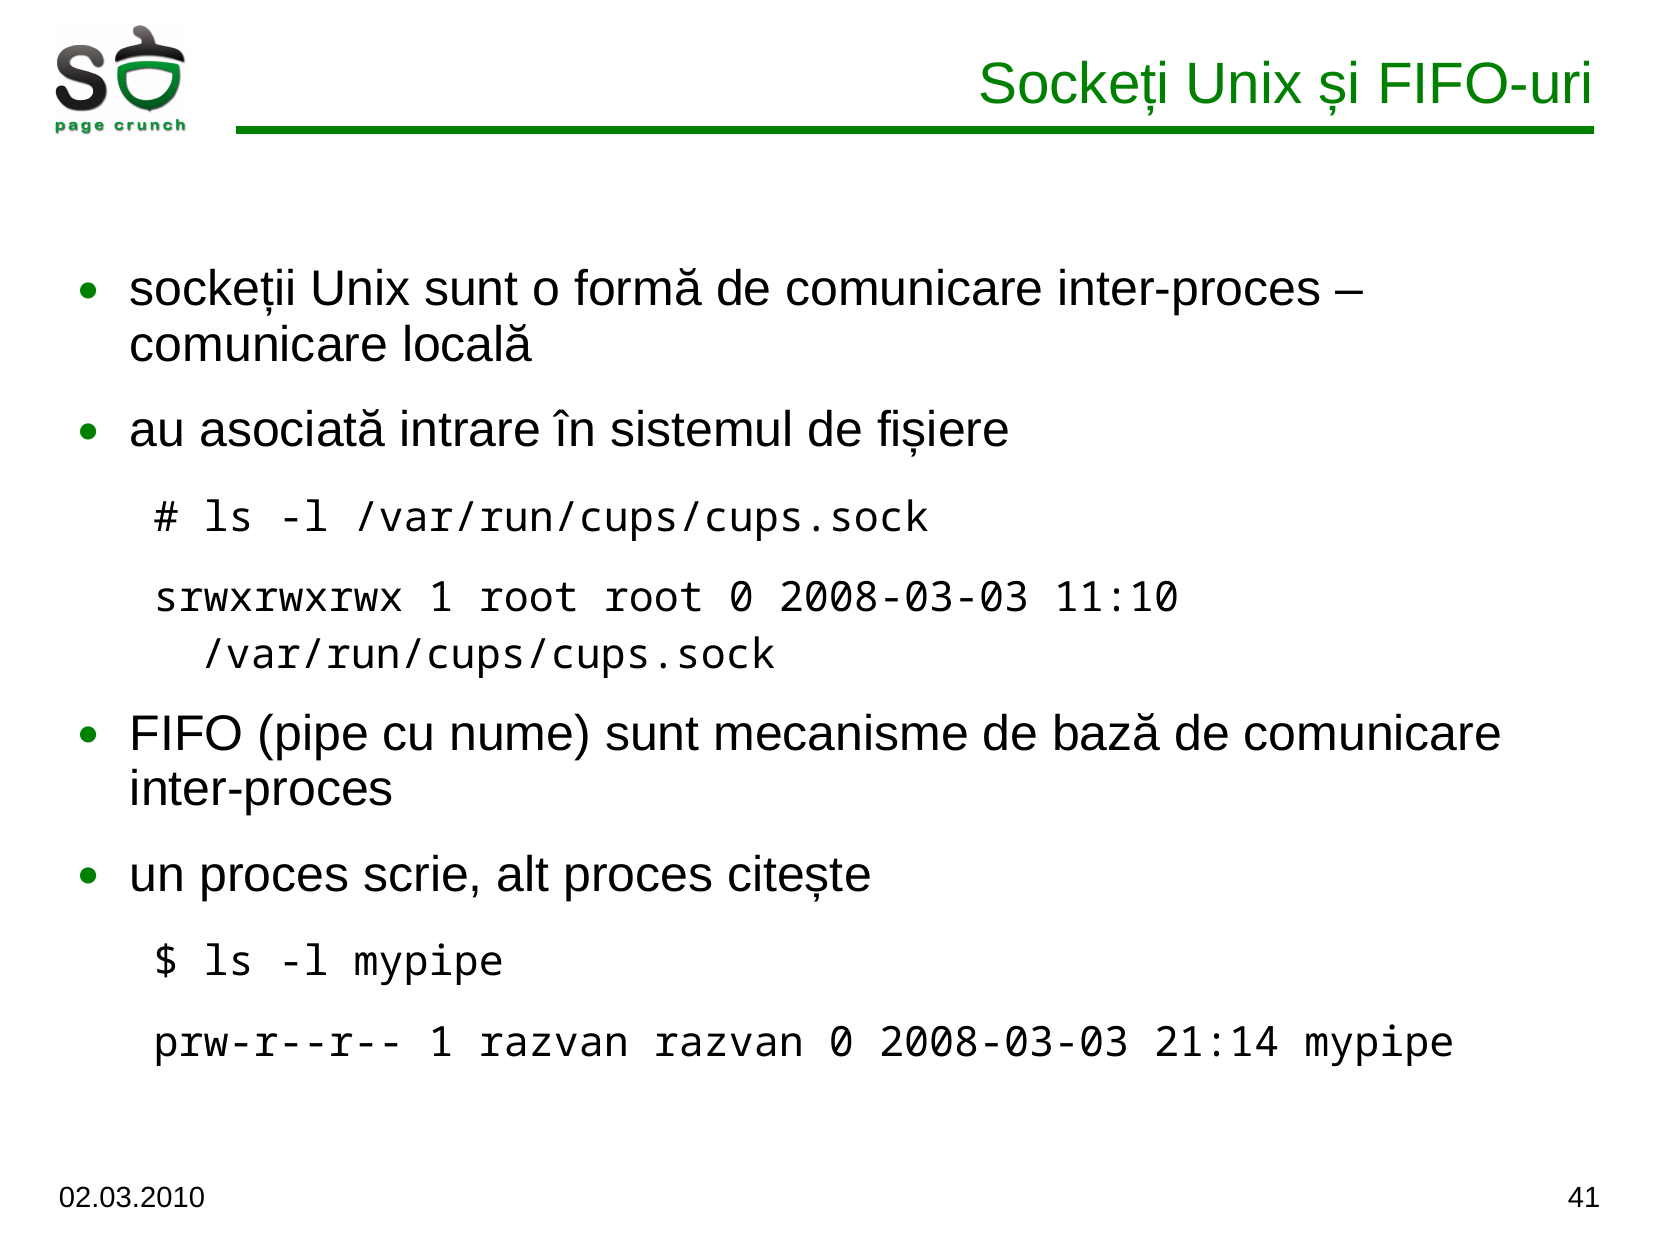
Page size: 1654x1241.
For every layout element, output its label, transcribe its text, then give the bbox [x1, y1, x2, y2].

picture [53, 23, 188, 136]
title Sockeți Unix și FIFO-uri [236, 49, 1595, 119]
list sockeții Unix sunt o formă de comunicare inter-proces – comunicare locală au asociată intrare în sistemul de fișiere # ls -l /var/run/cups/cups.sock srwxrwxrwx 1 root root 0 2008-03-03 11:10 /var/run/cups/cups.sock FIFO (pipe cu nume) sunt mecanisme de bază de comunicare inter-proces un proces scrie, alt proces citește $ ls -l mypipe prw-r--r-- 1 razvan razvan 0 2008-03-03 21:14 mypipe [59, 177, 1595, 1152]
